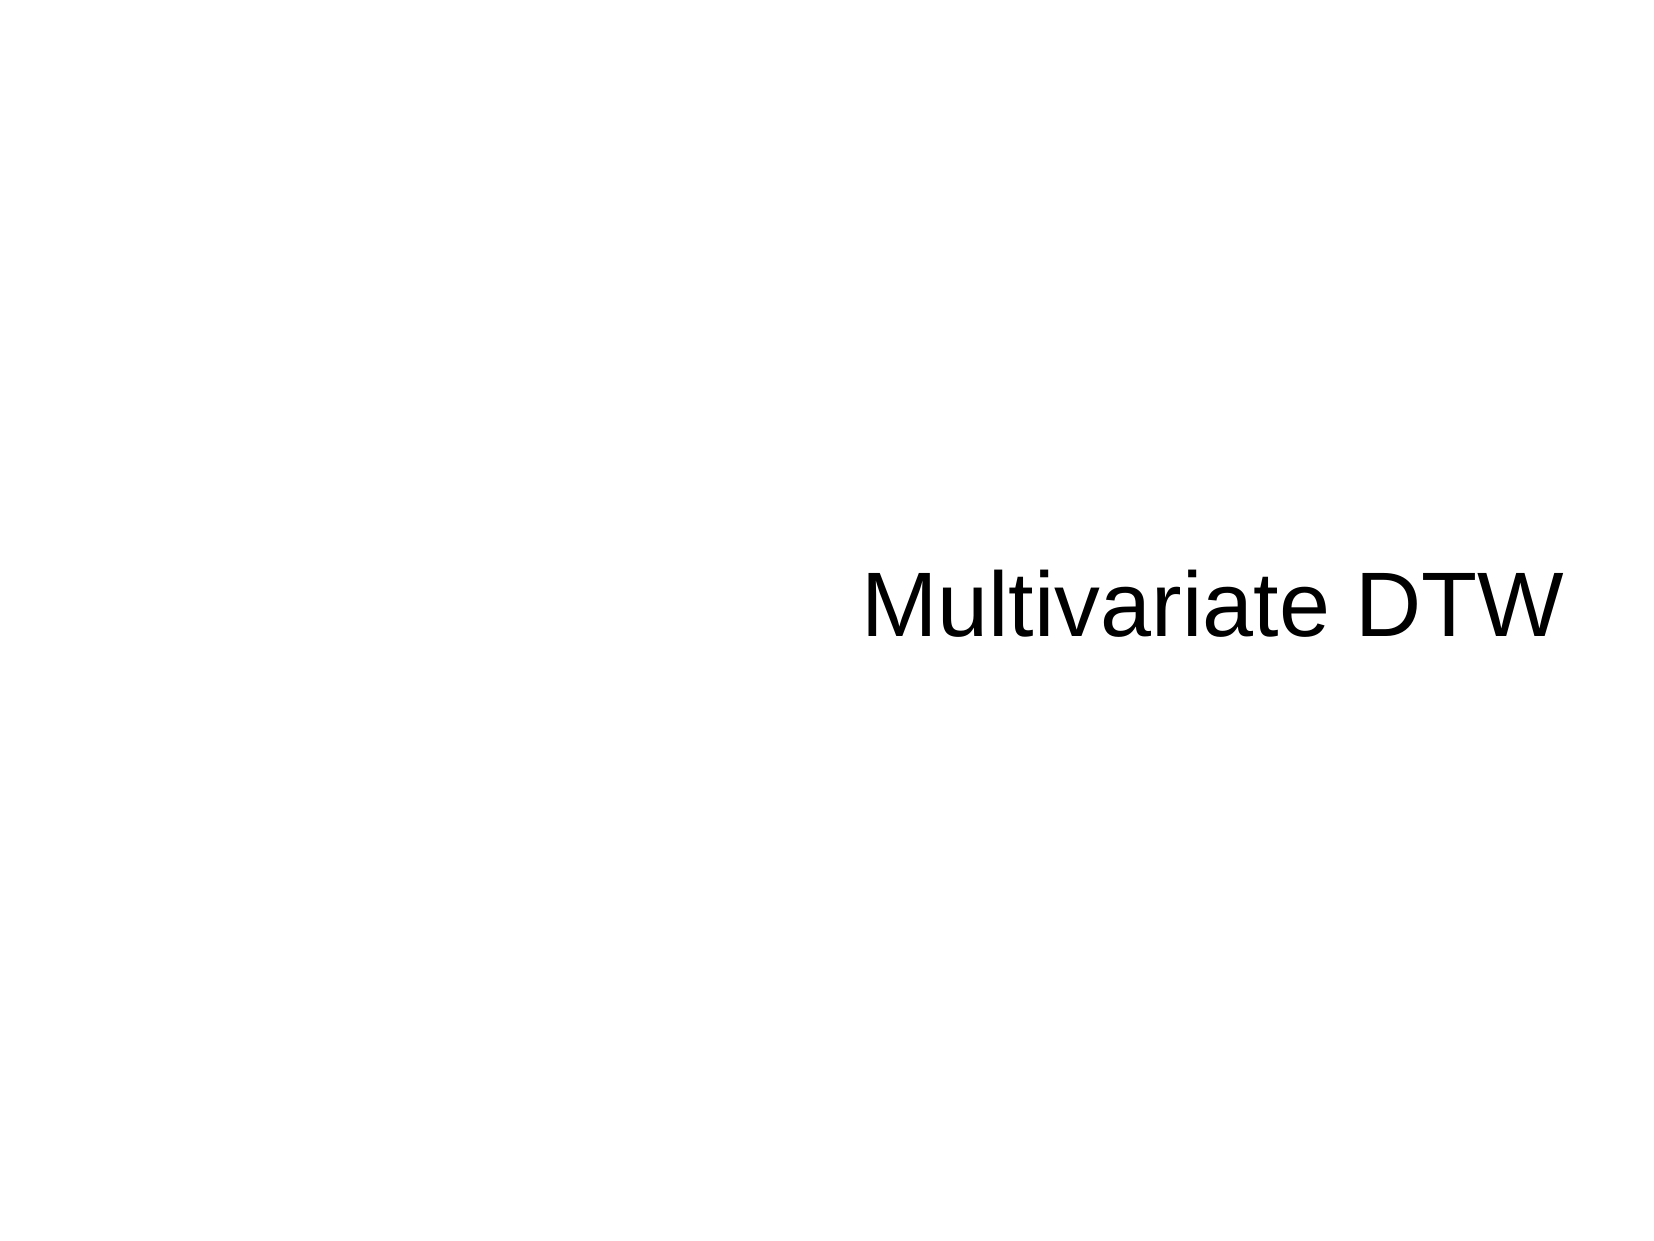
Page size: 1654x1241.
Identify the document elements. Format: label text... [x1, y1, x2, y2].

title Multivariate DTW [76, 501, 1565, 709]
